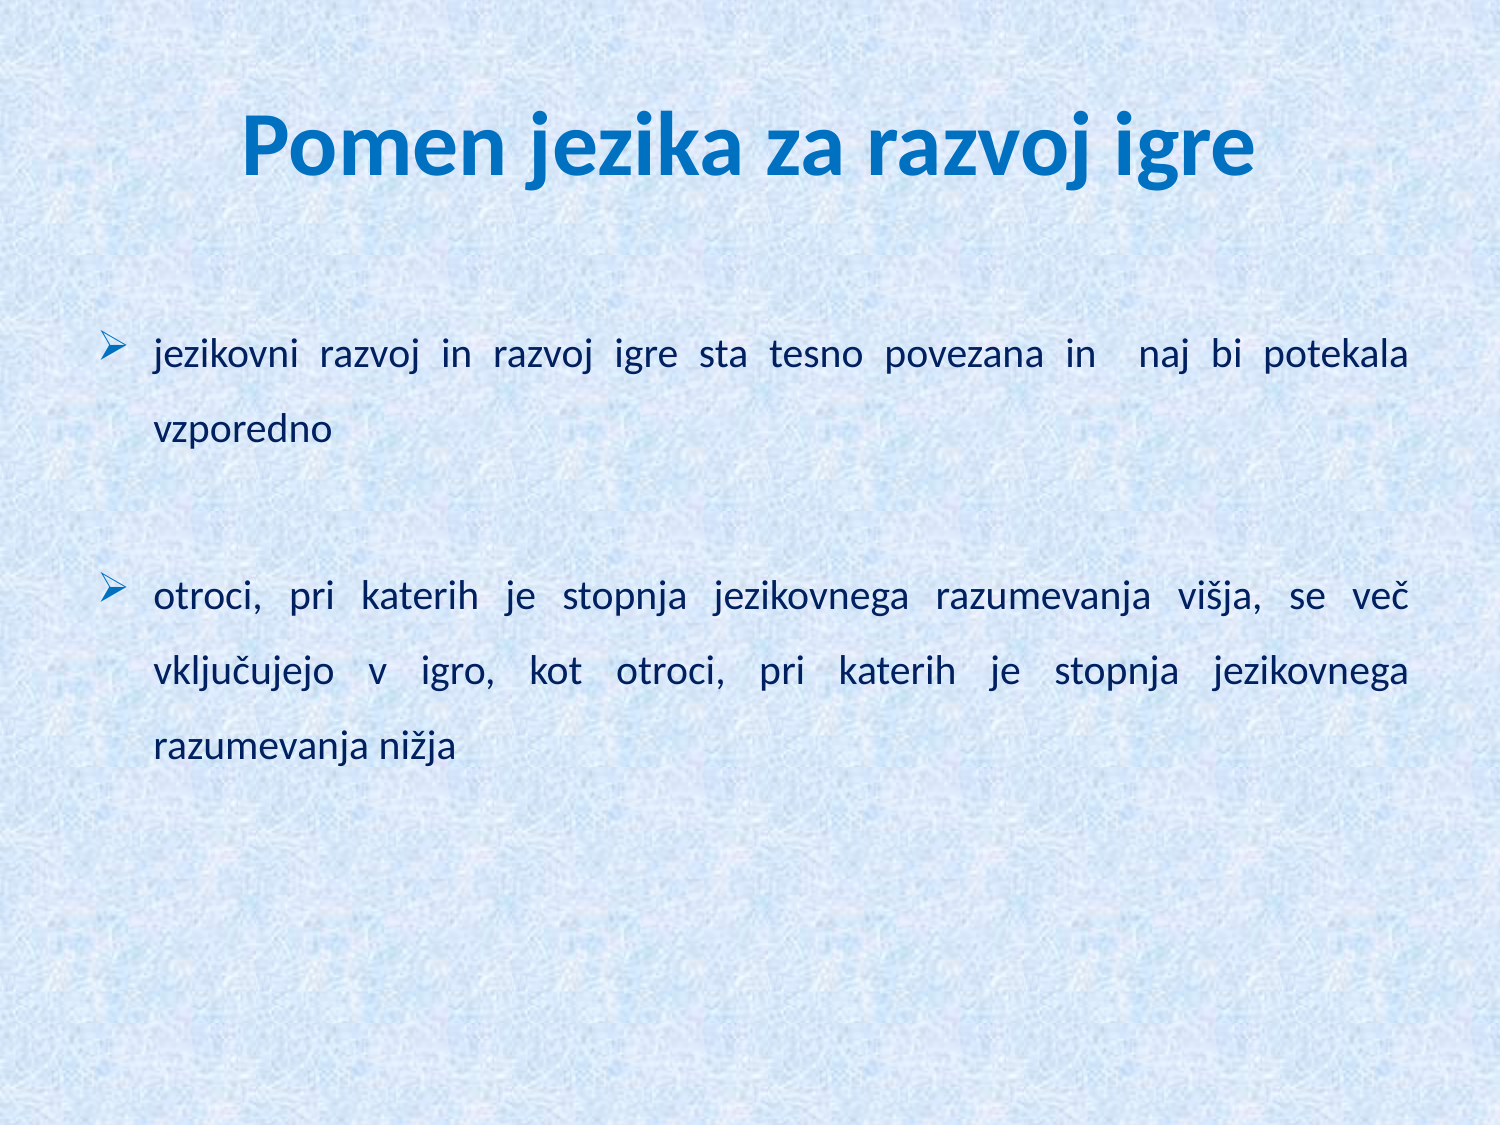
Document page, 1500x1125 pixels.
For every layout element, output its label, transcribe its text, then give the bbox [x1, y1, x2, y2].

list jezikovni razvoj in razvoj igre sta tesno povezana in naj bi potekala vzporedno otroci, pri katerih je stopnja jezikovnega razumevanja višja, se več vključujejo v igro, kot otroci, pri katerih je stopnja jezikovnega razumevanja nižja [82, 292, 1425, 900]
picture [0, 0, 1500, 1125]
title Pomen jezika za razvoj igre [75, 45, 1425, 233]
